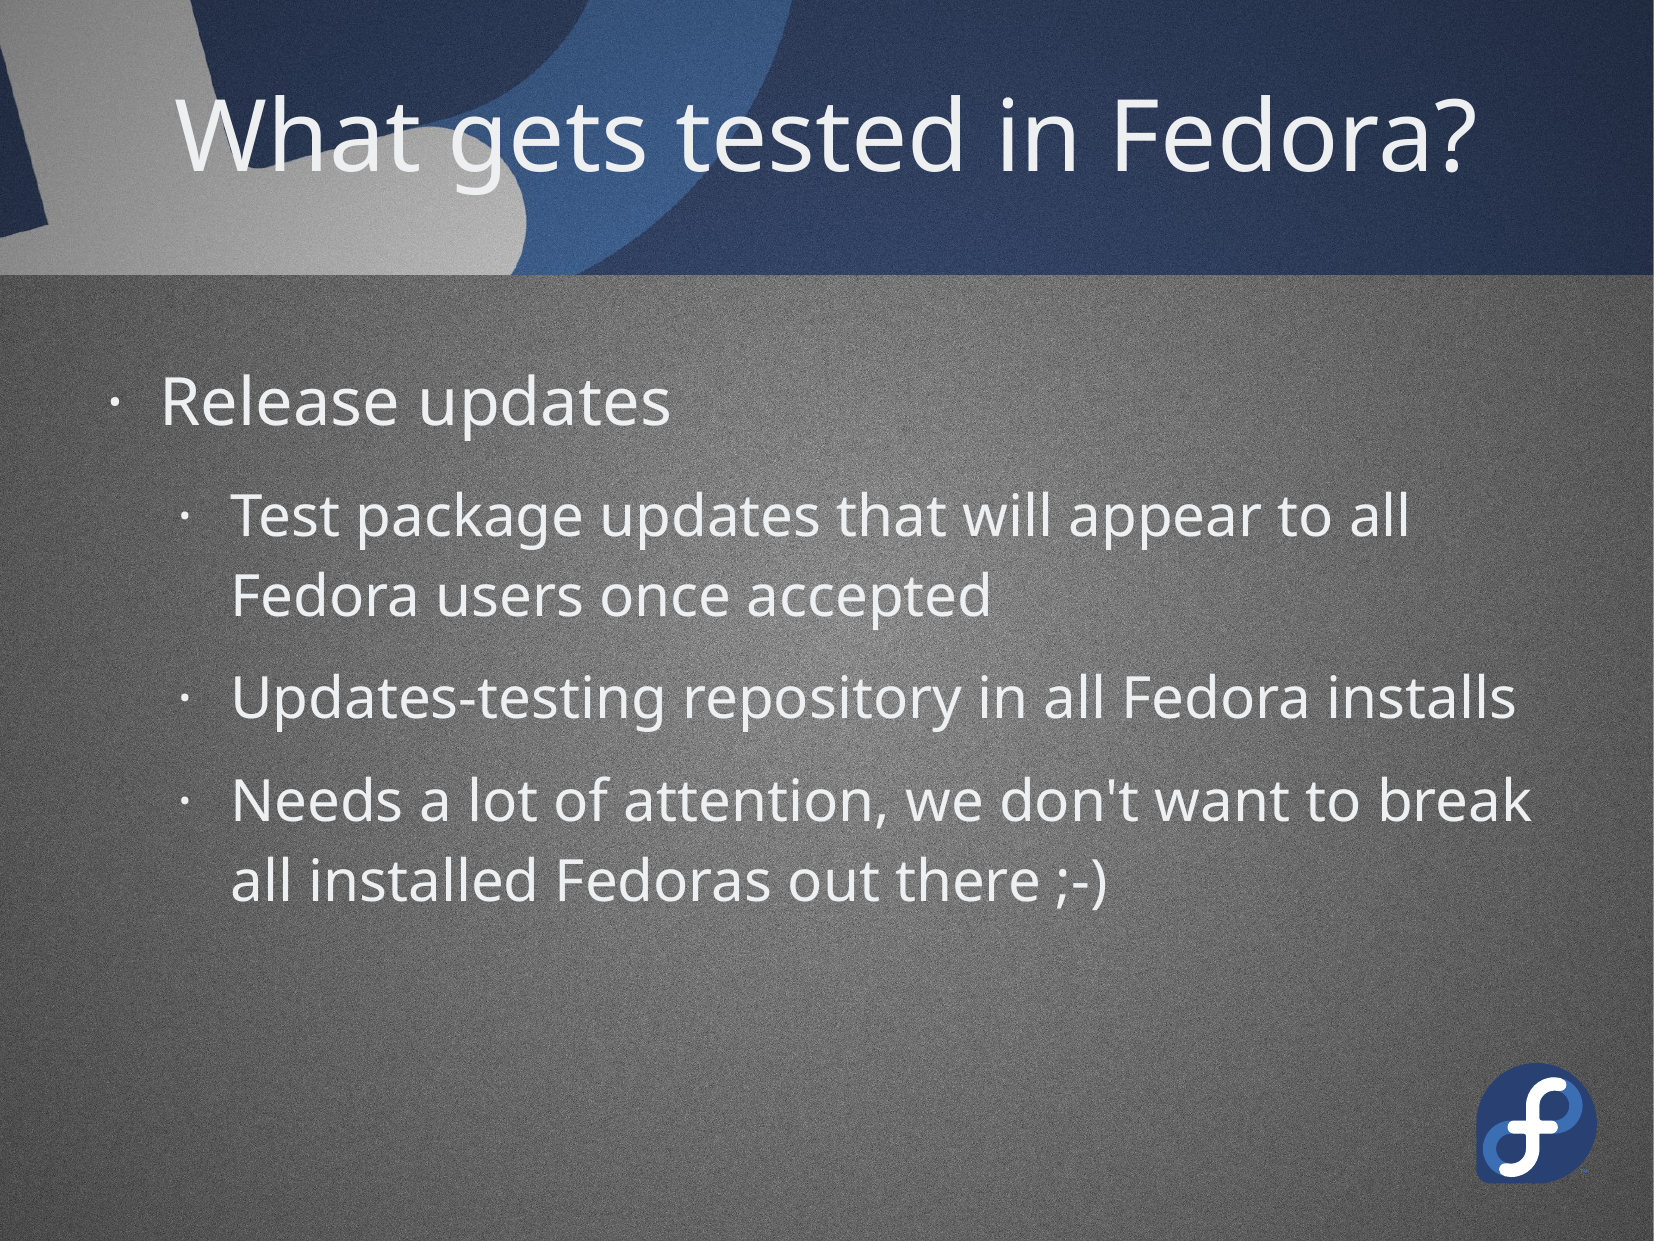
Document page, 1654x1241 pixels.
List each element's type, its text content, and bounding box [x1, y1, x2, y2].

picture [0, 0, 1654, 1241]
list Release updates Test package updates that will appear to all Fedora users once accepted Updates-testing repository in all Fedora installs Needs a lot of attention, we don't want to break all installed Fedoras out there ;-) [88, 354, 1565, 1063]
title What gets tested in Fedora? [88, 29, 1565, 237]
